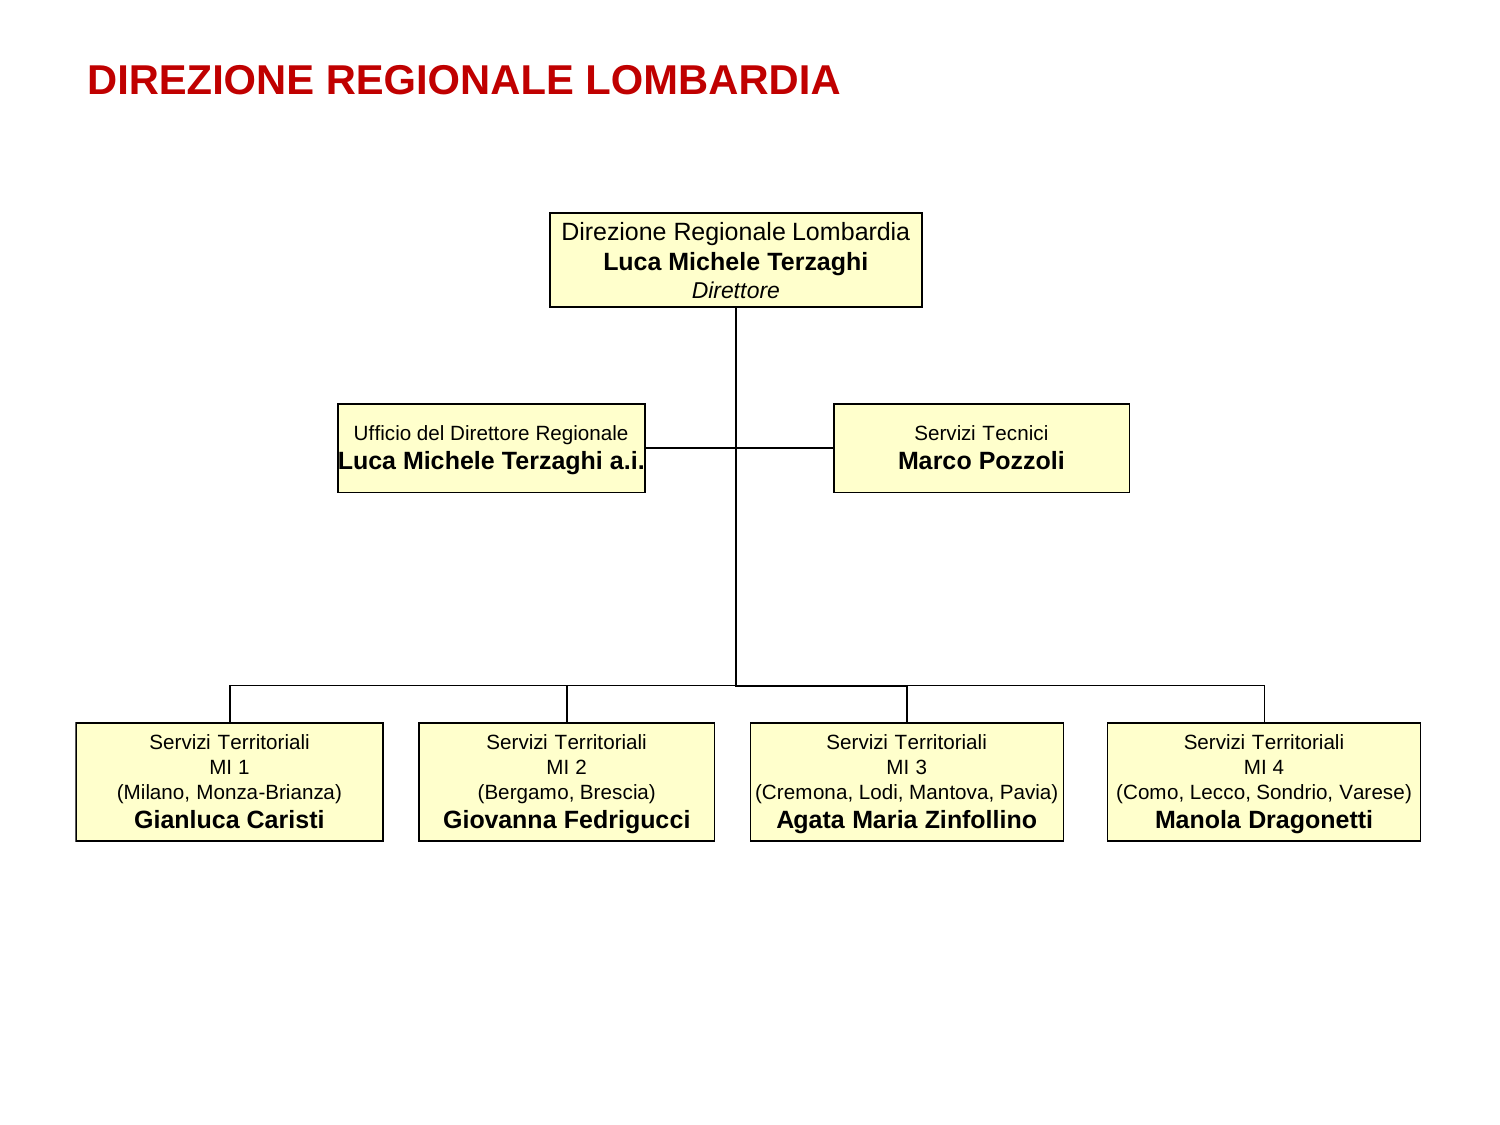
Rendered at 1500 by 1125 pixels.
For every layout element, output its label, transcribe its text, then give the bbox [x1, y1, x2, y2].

picture [75, 208, 1425, 850]
text_box DIREZIONE REGIONALE LOMBARDIA [72, 45, 1462, 128]
